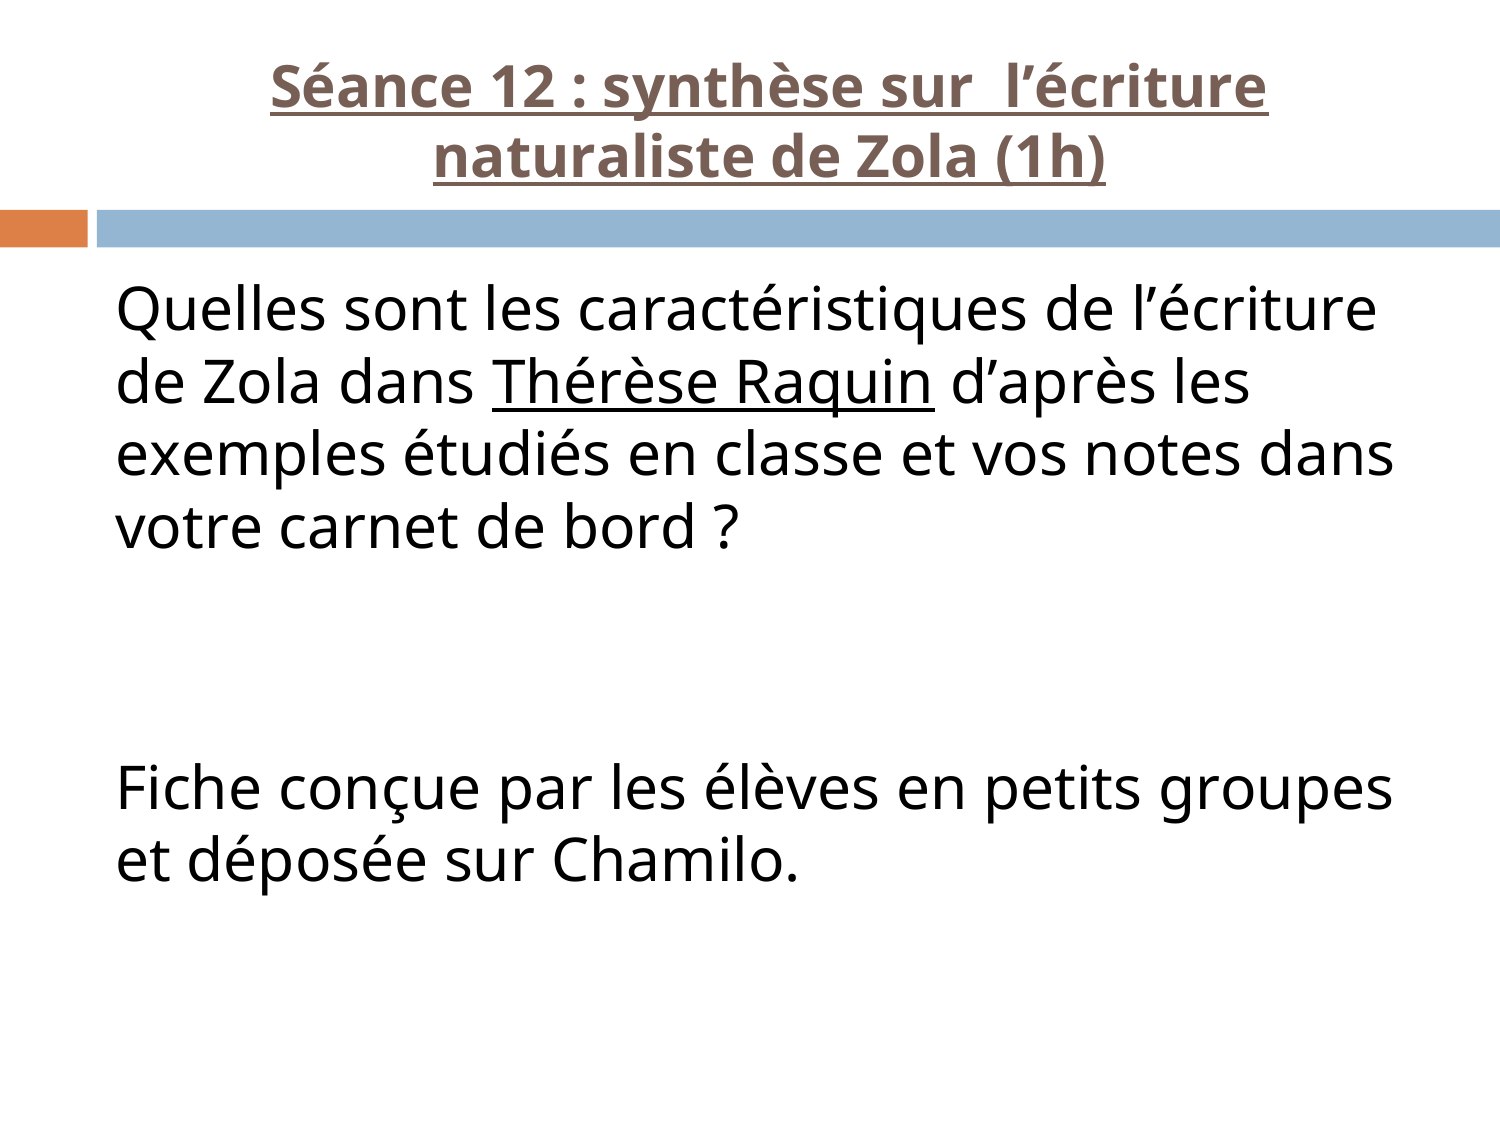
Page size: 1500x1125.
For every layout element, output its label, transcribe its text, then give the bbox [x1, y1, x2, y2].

list Quelles sont les caractéristiques de l’écriture de Zola dans Thérèse Raquin d’après les exemples étudiés en classe et vos notes dans votre carnet de bord ? Fiche conçue par les élèves en petits groupes et déposée sur Chamilo. [100, 262, 1438, 1001]
title Séance 12 : synthèse sur l’écriture naturaliste de Zola (1h) [100, 0, 1438, 262]
